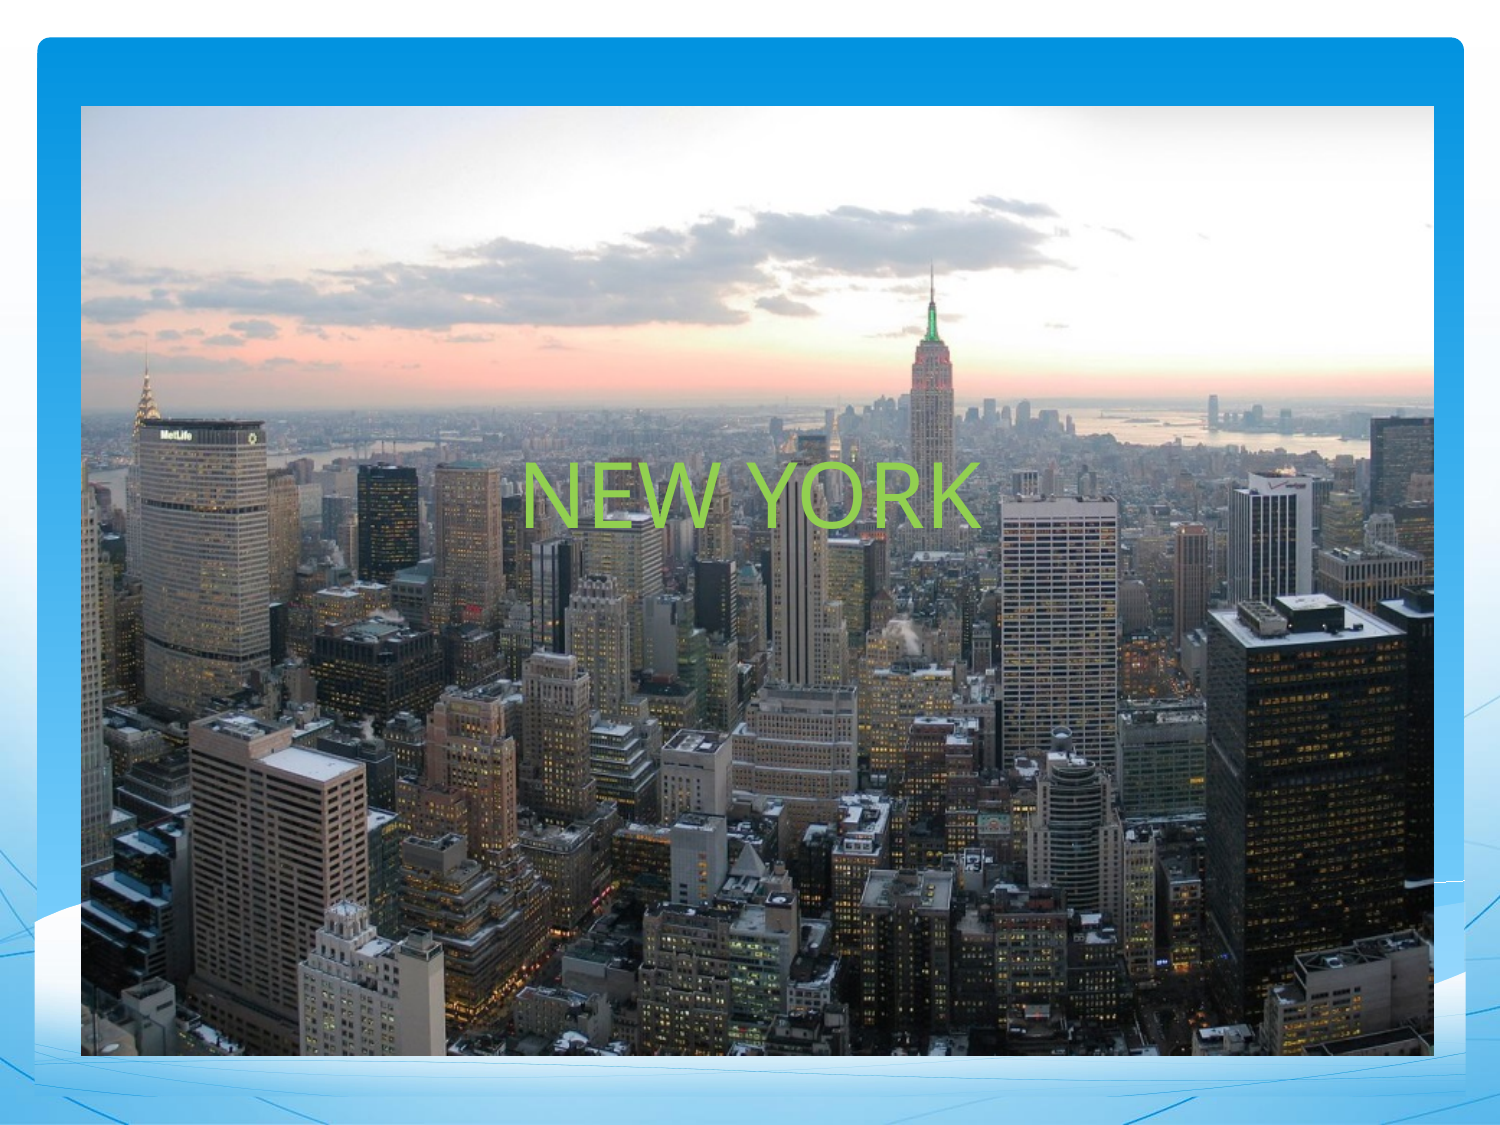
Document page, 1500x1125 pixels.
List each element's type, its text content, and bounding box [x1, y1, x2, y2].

title NEW YORK [112, 262, 1388, 555]
picture [0, 0, 1500, 1125]
